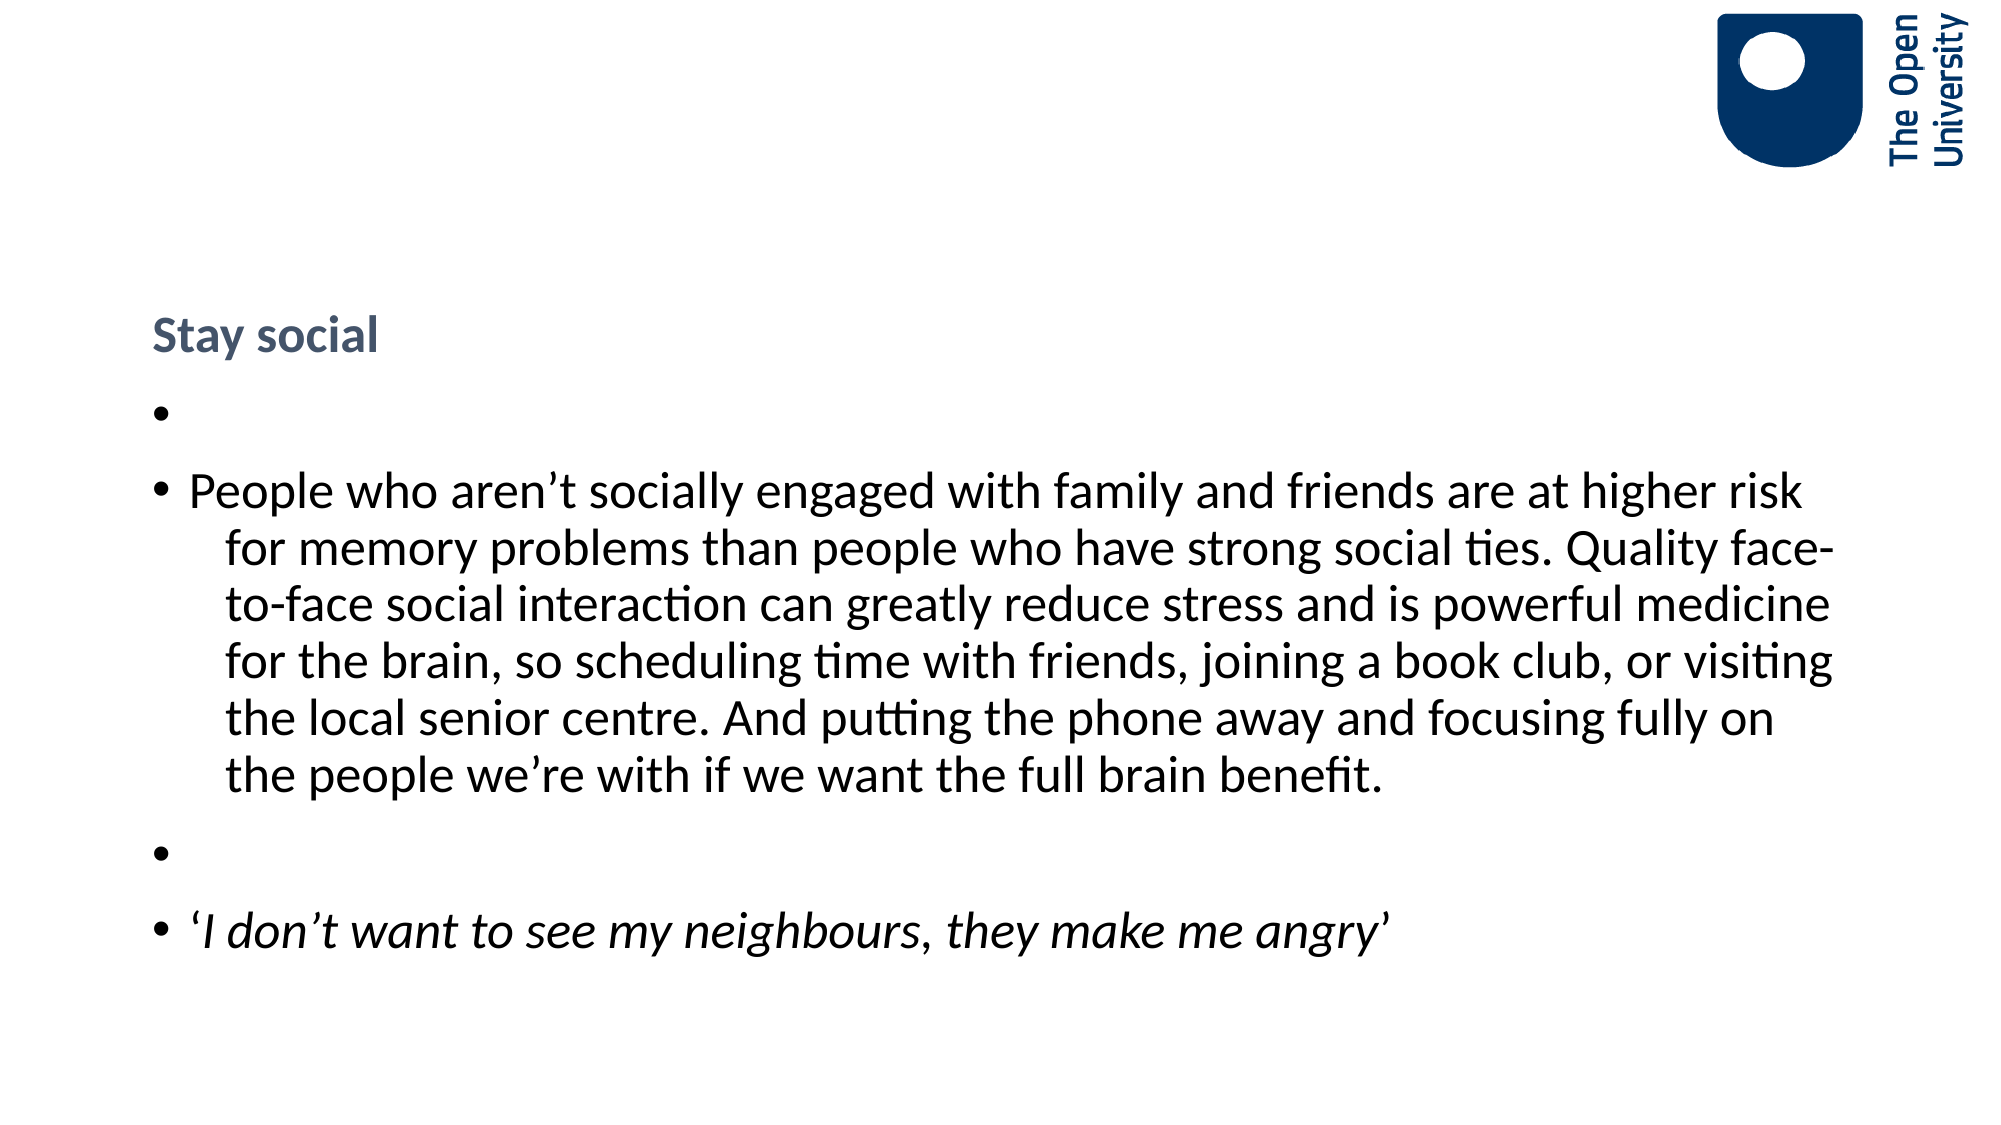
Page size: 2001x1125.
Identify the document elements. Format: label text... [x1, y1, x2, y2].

picture [1716, 10, 1971, 170]
list Stay social People who aren’t socially engaged with family and friends are at higher risk for memory problems than people who have strong social ties. Quality face-to-face social interaction can greatly reduce stress and is powerful medicine for the brain, so scheduling time with friends, joining a book club, or visiting the local senior centre. And putting the phone away and focusing fully on the people we’re with if we want the full brain benefit. ‘I don’t want to see my neighbours, they make me angry’ [137, 299, 1863, 1014]
